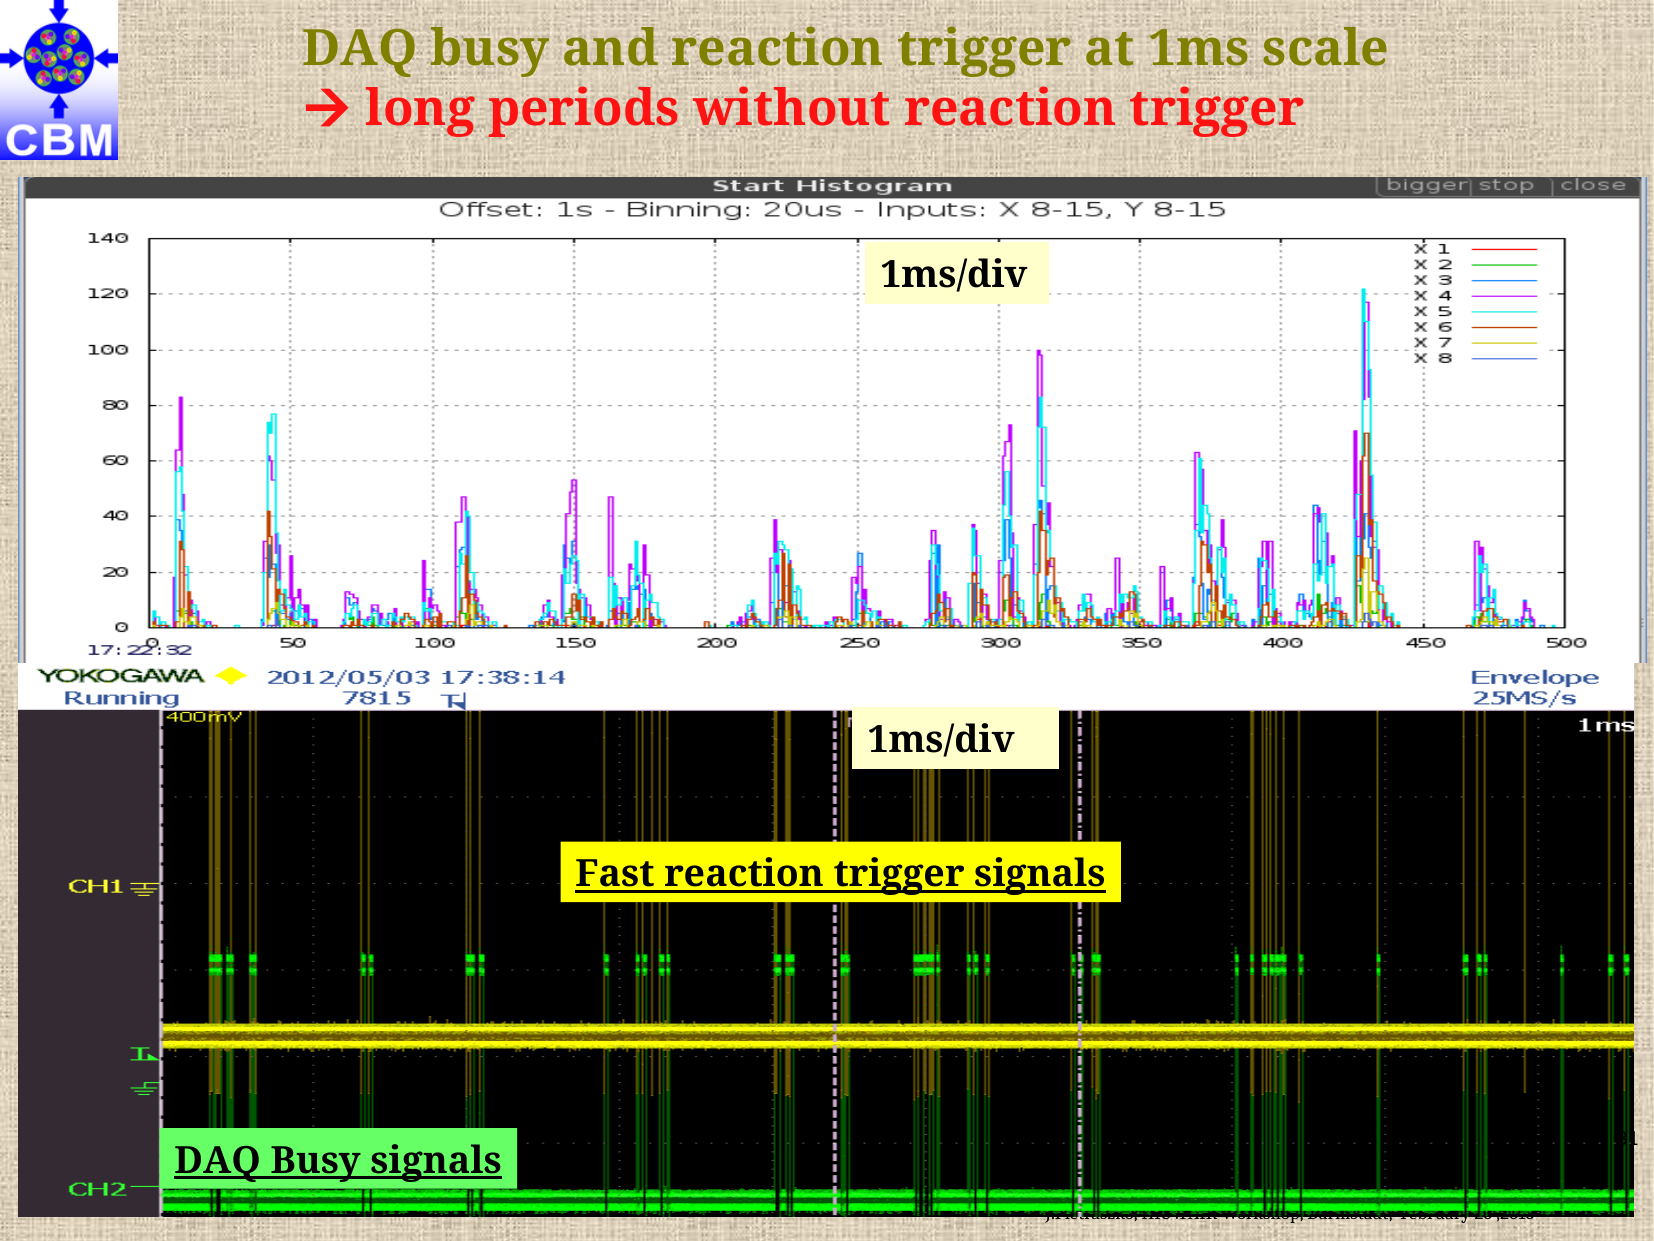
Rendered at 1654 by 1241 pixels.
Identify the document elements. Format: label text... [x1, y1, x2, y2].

text_box Fast reaction trigger signals [560, 841, 1121, 903]
text_box DAQ busy and reaction trigger at 1ms scale  long periods without reaction trigger [287, 7, 1406, 144]
text_box 1ms/div [865, 242, 1049, 303]
text_box <number> [1033, 1116, 1654, 1158]
text_box 1ms/div [852, 707, 1059, 768]
picture [0, 0, 1654, 1241]
text_box DAQ Busy signals [159, 1128, 518, 1189]
